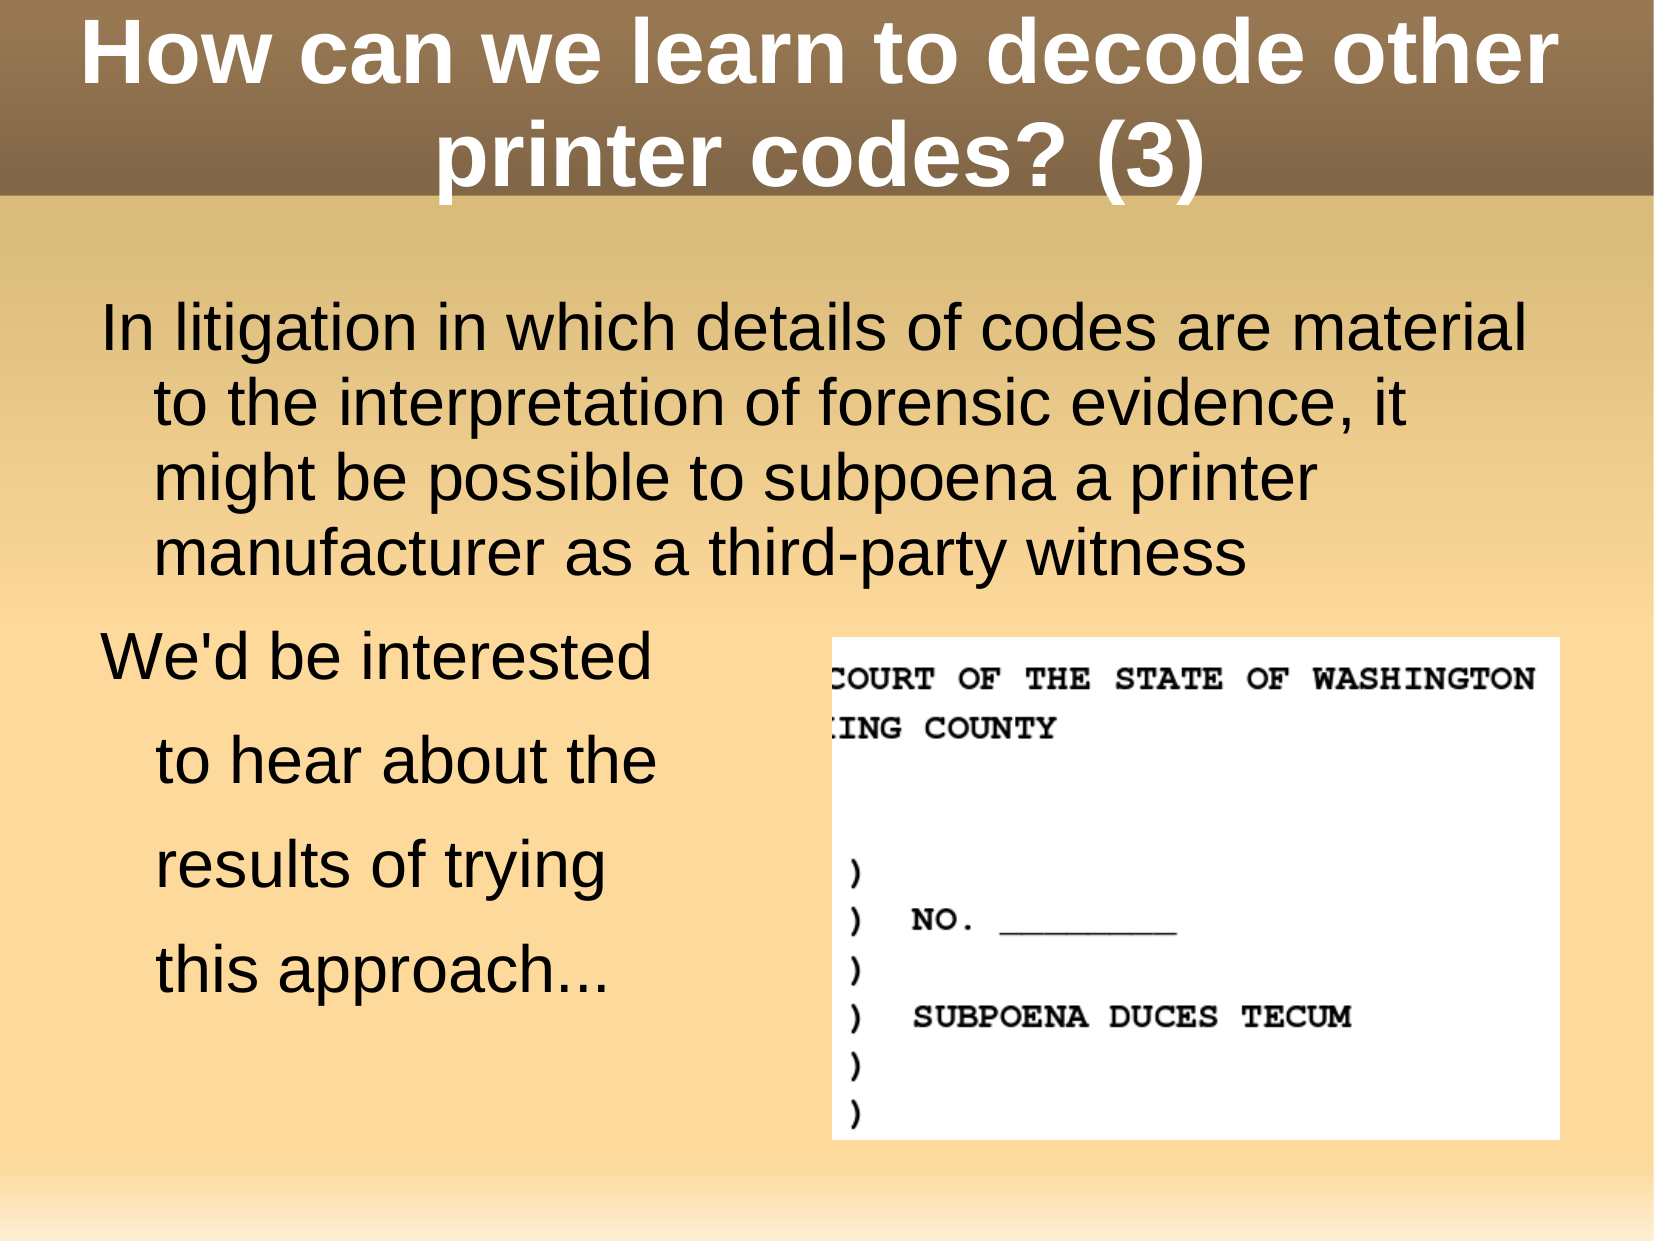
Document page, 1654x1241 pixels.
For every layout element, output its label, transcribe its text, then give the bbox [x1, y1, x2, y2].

picture [0, 0, 1654, 1241]
list In litigation in which details of codes are material to the interpretation of forensic evidence, it might be possible to subpoena a printer manufacturer as a third-party witness We'd be interested to hear about the results of trying this approach... [82, 290, 1571, 1109]
title How can we learn to decode other printer codes? (3) [76, 0, 1565, 211]
